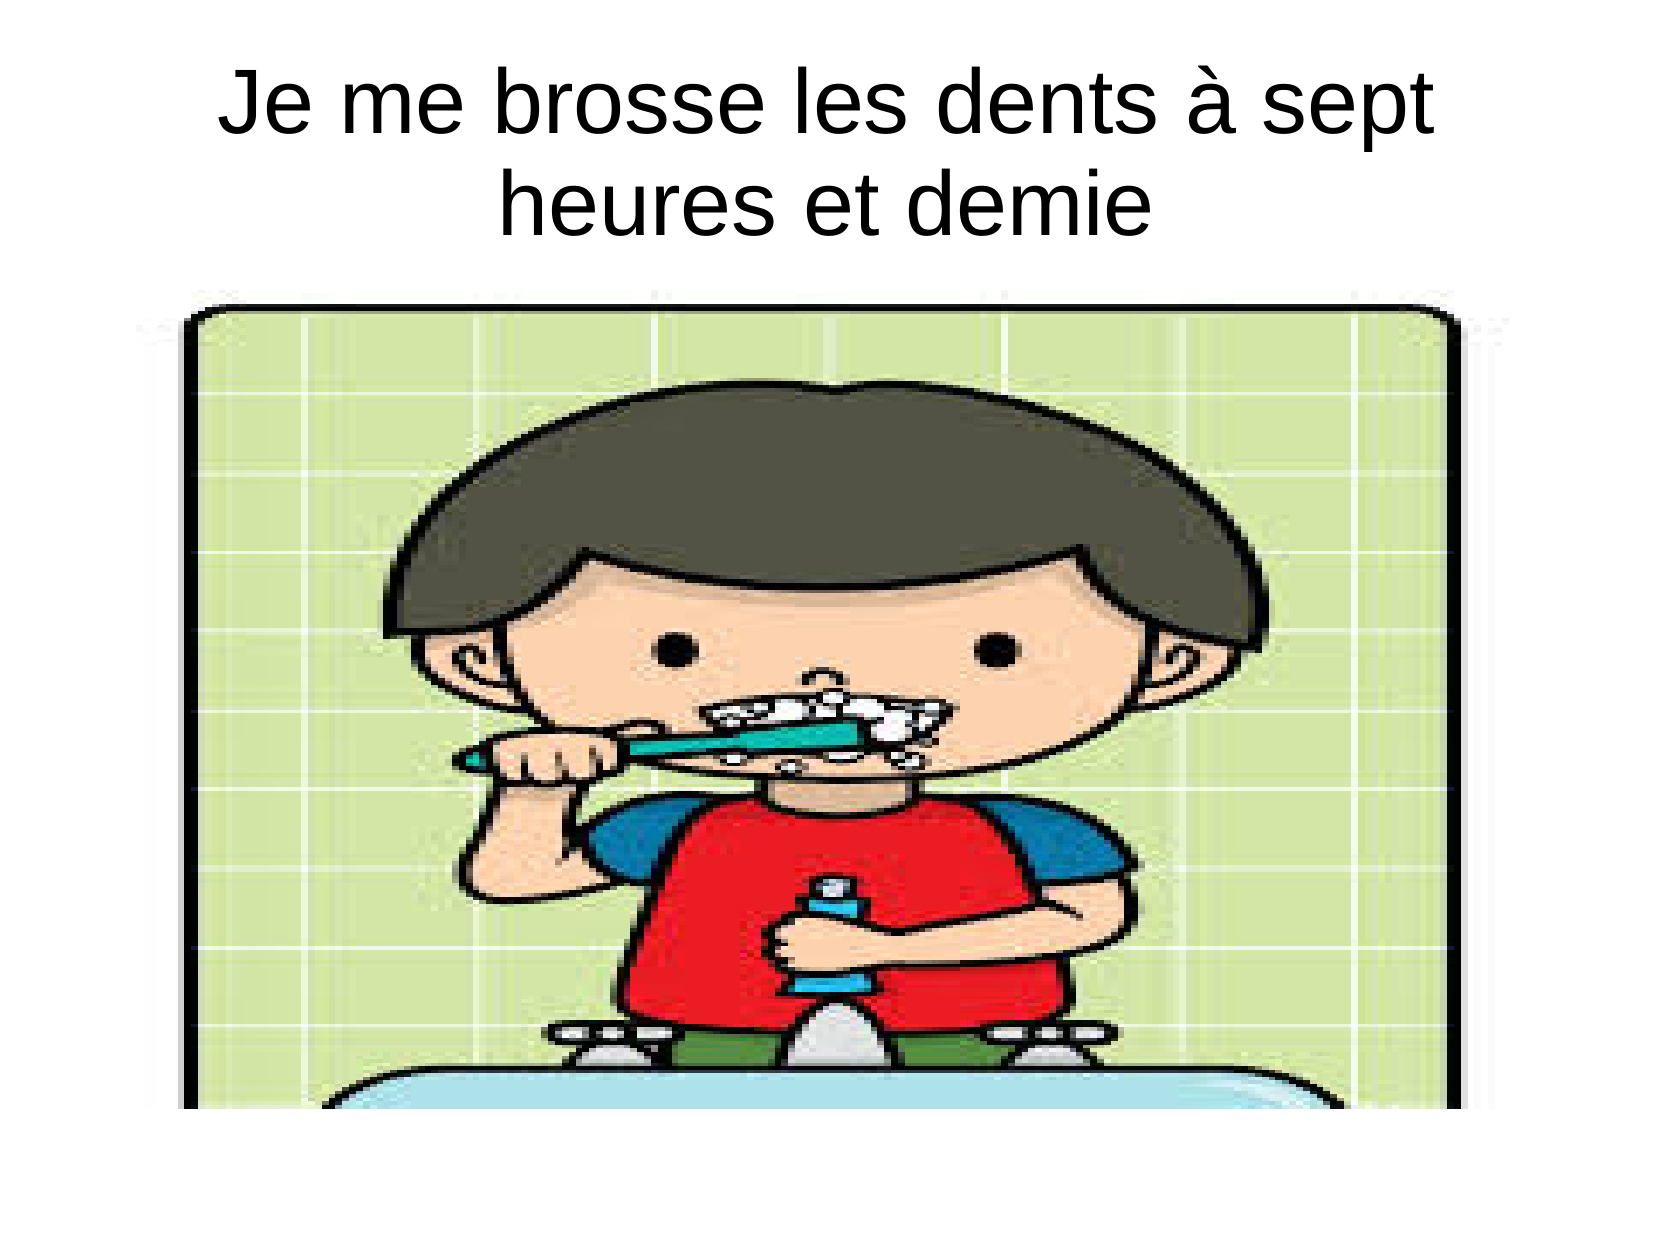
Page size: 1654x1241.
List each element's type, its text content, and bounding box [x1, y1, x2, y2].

title Je me brosse les dents à sept heures et demie [82, 49, 1571, 257]
picture [82, 290, 1571, 1109]
